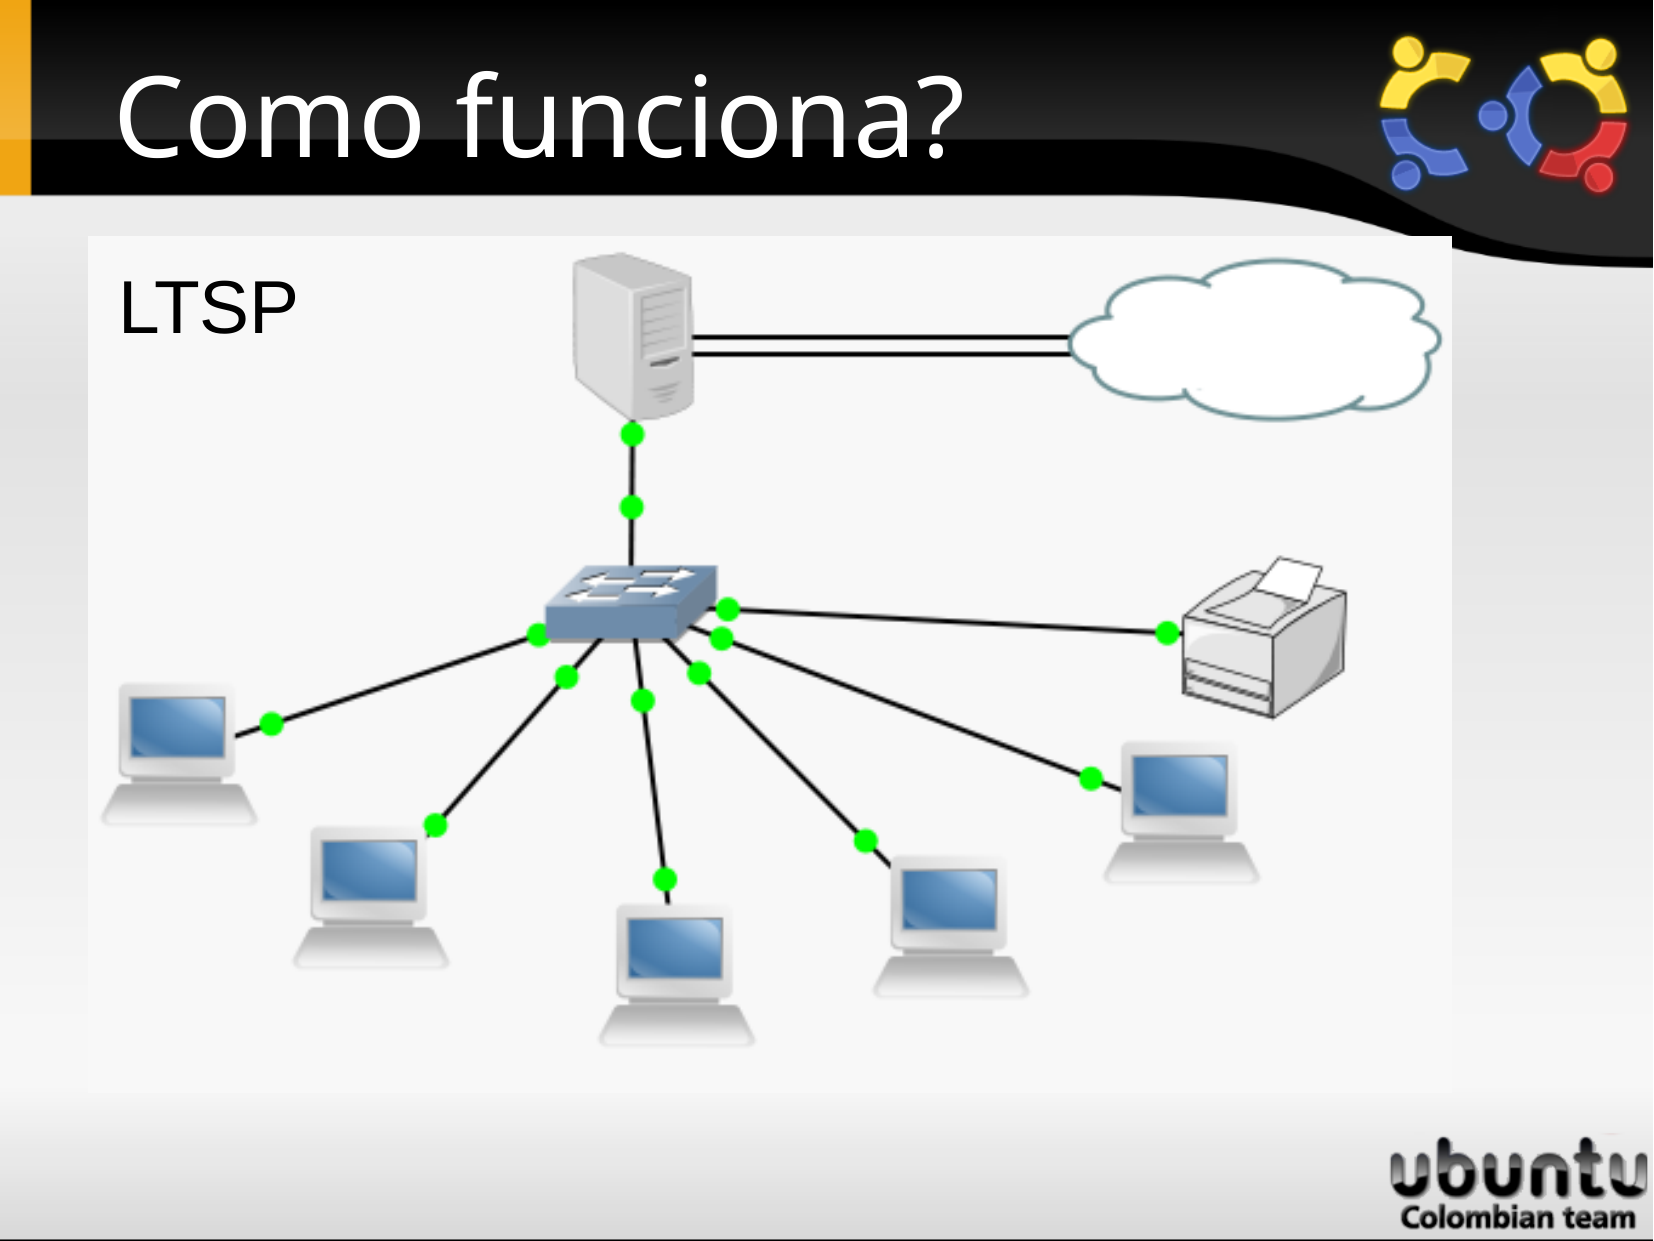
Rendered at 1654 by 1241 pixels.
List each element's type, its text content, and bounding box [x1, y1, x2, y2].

list LTSP [118, 265, 768, 355]
picture [0, 0, 1653, 1241]
text_box Como funciona? [59, 29, 1447, 178]
